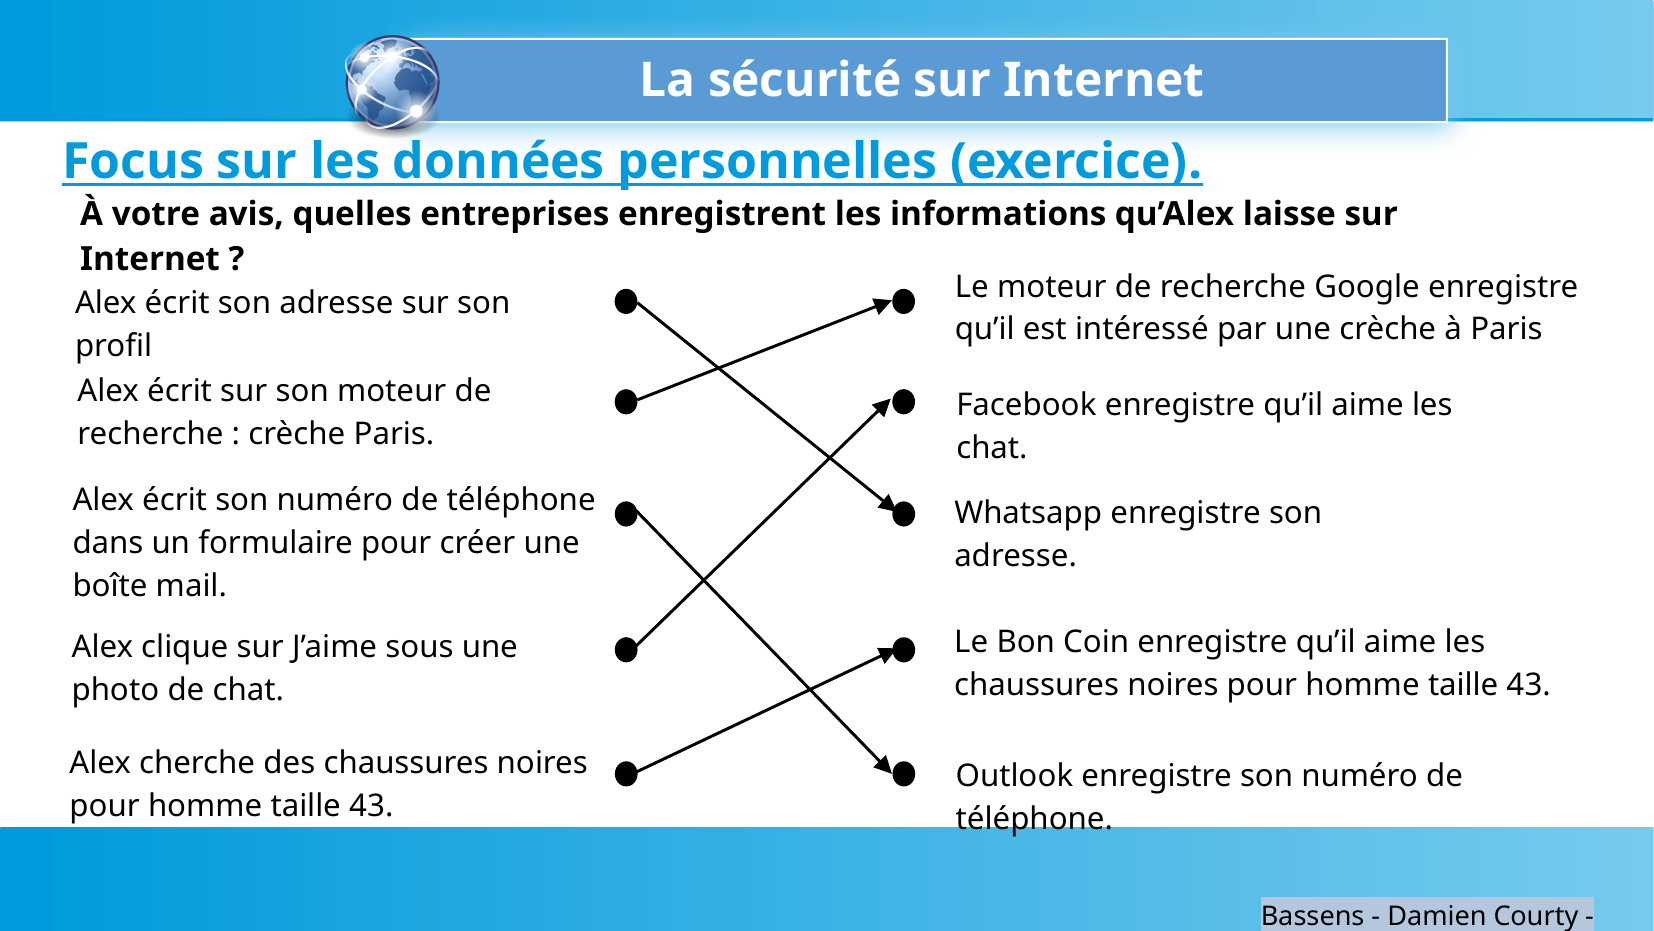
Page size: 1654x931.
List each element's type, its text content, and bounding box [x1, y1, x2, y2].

text_box [616, 502, 637, 526]
text_box Bassens - Damien Courty - 2024 [1246, 889, 1654, 931]
text_box À votre avis, quelles entreprises enregistrent les informations qu’Alex laisse sur Internet ? [65, 182, 1572, 237]
text_box Focus sur les données personnelles (exercice). [47, 118, 1221, 192]
picture [341, 35, 443, 140]
text_box [616, 762, 637, 785]
text_box Alex clique sur J’aime sous une photo de chat. [56, 616, 609, 706]
text_box [893, 502, 914, 526]
text_box [893, 390, 914, 413]
text_box Alex cherche des chaussures noires pour homme taille 43. [54, 732, 621, 846]
text_box [616, 290, 636, 313]
text_box Whatsapp enregistre son adresse. [939, 482, 1460, 535]
text_box La sécurité sur Internet [443, 38, 1447, 123]
text_box Le Bon Coin enregistre qu’il aime les chaussures noires pour homme taille 43. [939, 611, 1607, 725]
text_box [893, 762, 914, 785]
text_box [894, 638, 914, 661]
text_box Facebook enregistre qu’il aime les chat. [941, 374, 1547, 427]
text_box [893, 290, 914, 313]
text_box Alex écrit son numéro de téléphone dans un formulaire pour créer une boîte mail. [57, 469, 632, 596]
text_box Outlook enregistre son numéro de téléphone. [940, 745, 1633, 798]
text_box Le moteur de recherche Google enregistre qu’il est intéressé par une crèche à Paris [939, 256, 1610, 345]
text_box Alex écrit son adresse sur son profil [60, 272, 607, 326]
text_box Alex écrit sur son moteur de recherche : crèche Paris. [62, 361, 617, 450]
text_box [616, 638, 637, 661]
text_box [616, 390, 636, 413]
